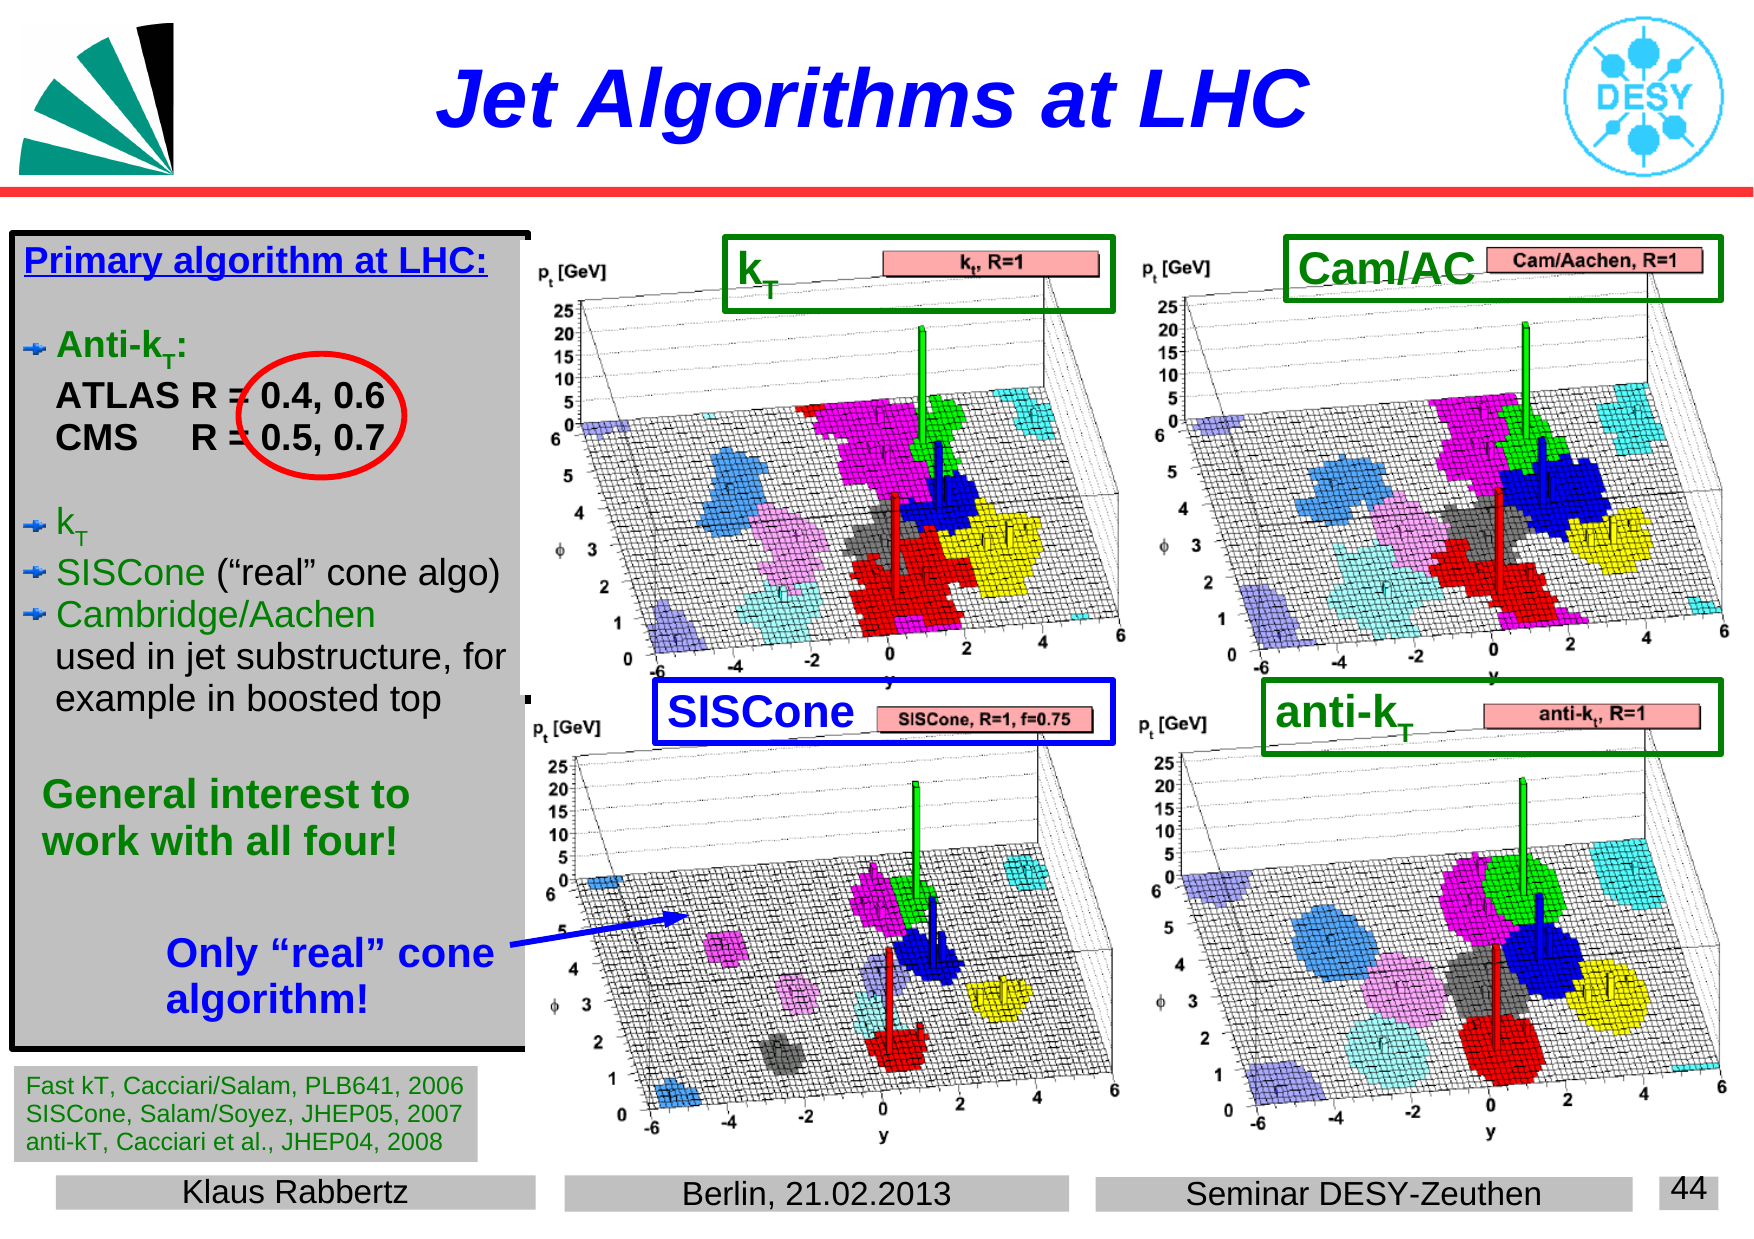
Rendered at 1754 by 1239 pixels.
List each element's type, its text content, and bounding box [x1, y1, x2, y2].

text_box anti-kT [1263, 680, 1722, 755]
text_box kT [724, 237, 1114, 312]
text_box Fast kT, Cacciari/Salam, PLB641, 2006 SISCone, Salam/Soyez, JHEP05, 2007 anti-kT, Cacciari et al., JHEP04, 2008 [14, 1066, 478, 1162]
text_box Cam/AC [1286, 237, 1722, 301]
picture [19, 23, 174, 177]
title Jet Algorithms at LHC [220, 16, 1525, 182]
text_box Only “real” cone algorithm! [154, 923, 507, 1029]
text_box Primary algorithm at LHC: Anti-kT: ATLAS R = 0.4, 0.6 CMS R = 0.5, 0.7 kT SISCone (“real” cone algo) Cambridge/Aachen used in jet substructure, for example in boosted top [11, 233, 529, 1049]
picture [525, 699, 1739, 1151]
picture [1559, 12, 1729, 182]
text_box General interest to work with all four! [30, 765, 423, 871]
text_box SISCone [655, 680, 1114, 744]
picture [520, 240, 1739, 696]
